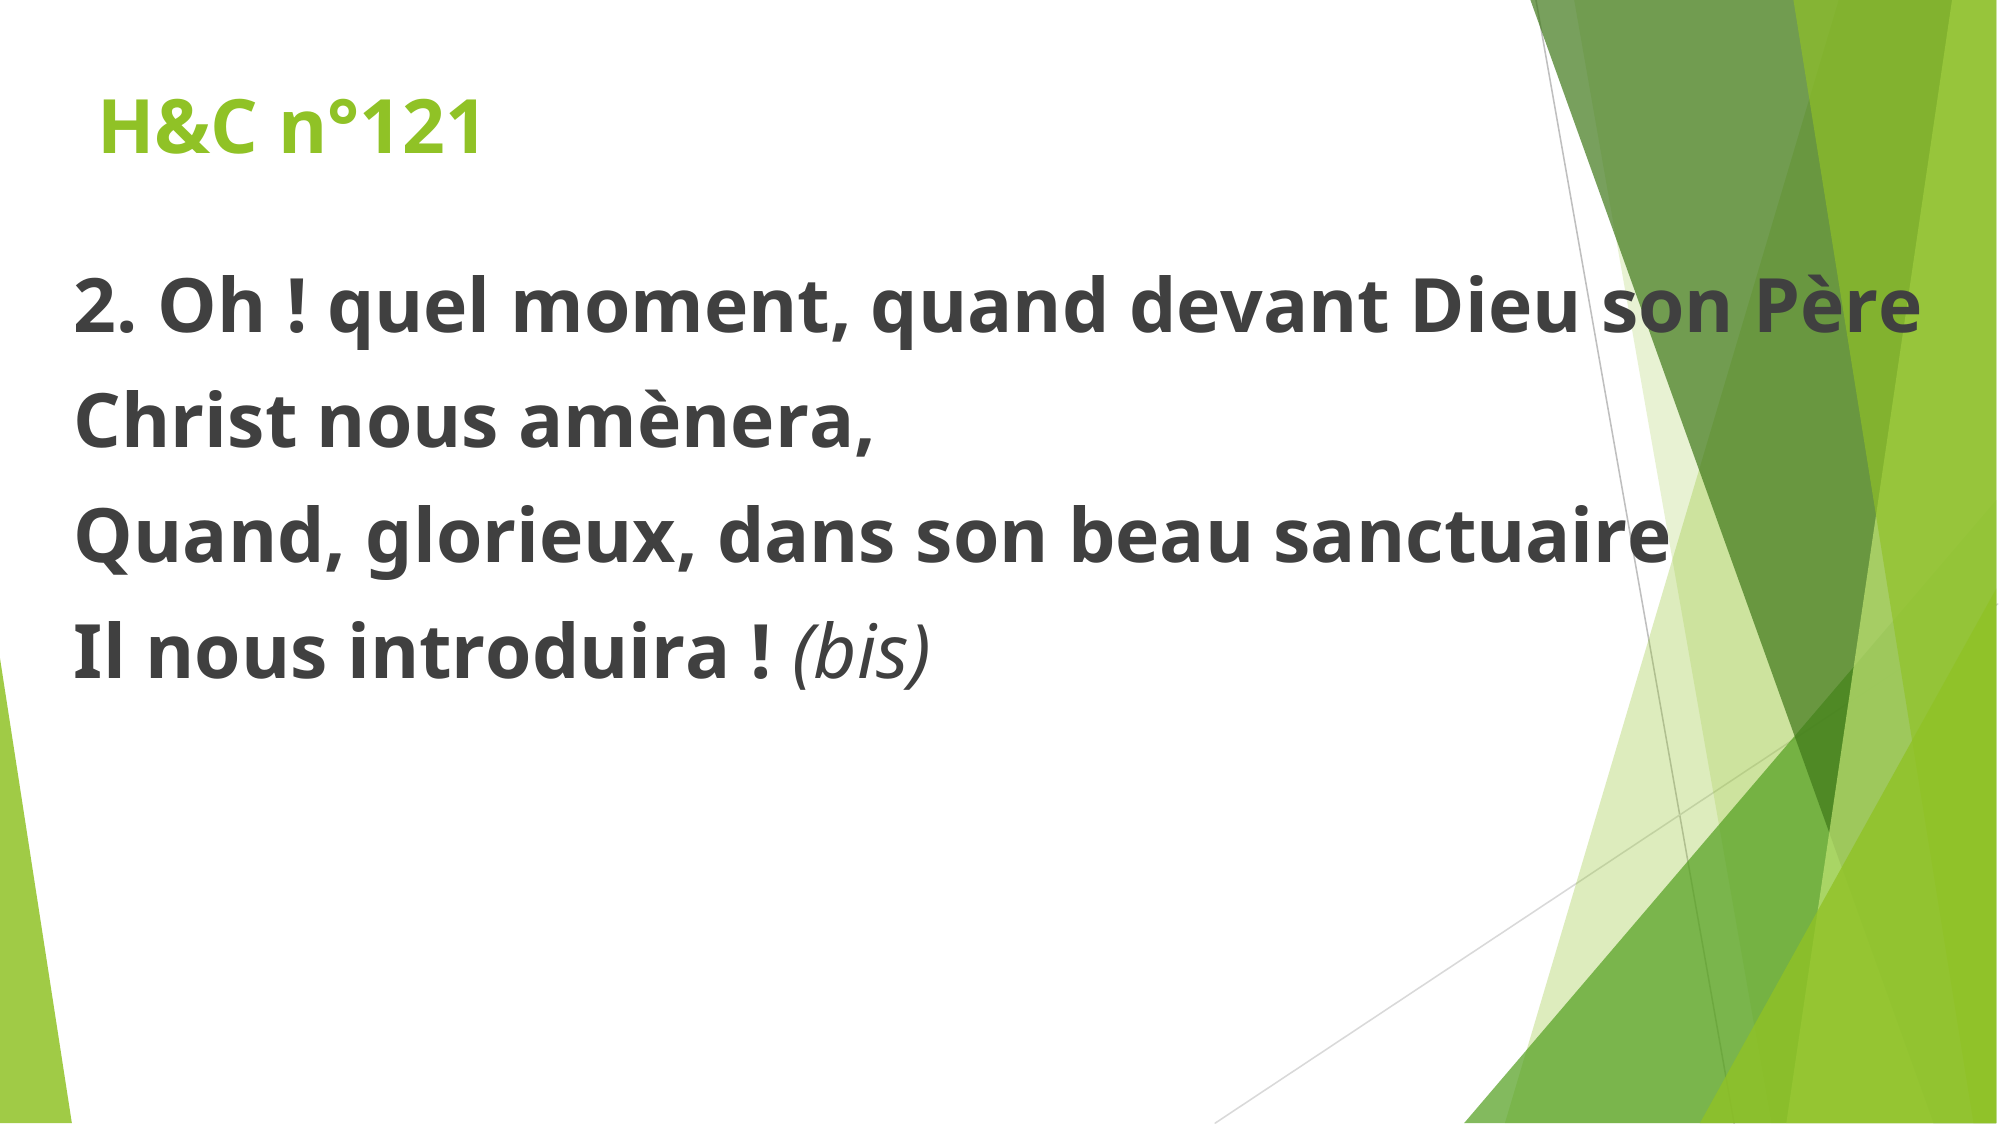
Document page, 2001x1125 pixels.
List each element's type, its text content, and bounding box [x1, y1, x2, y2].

text_box 2. Oh ! quel moment, quand devant Dieu son Père Christ nous amènera, Quand, glorieux, dans son beau sanctuaire Il nous introduira ! (bis) [59, 236, 2001, 1037]
text_box H&C n°121 [82, 70, 1522, 178]
